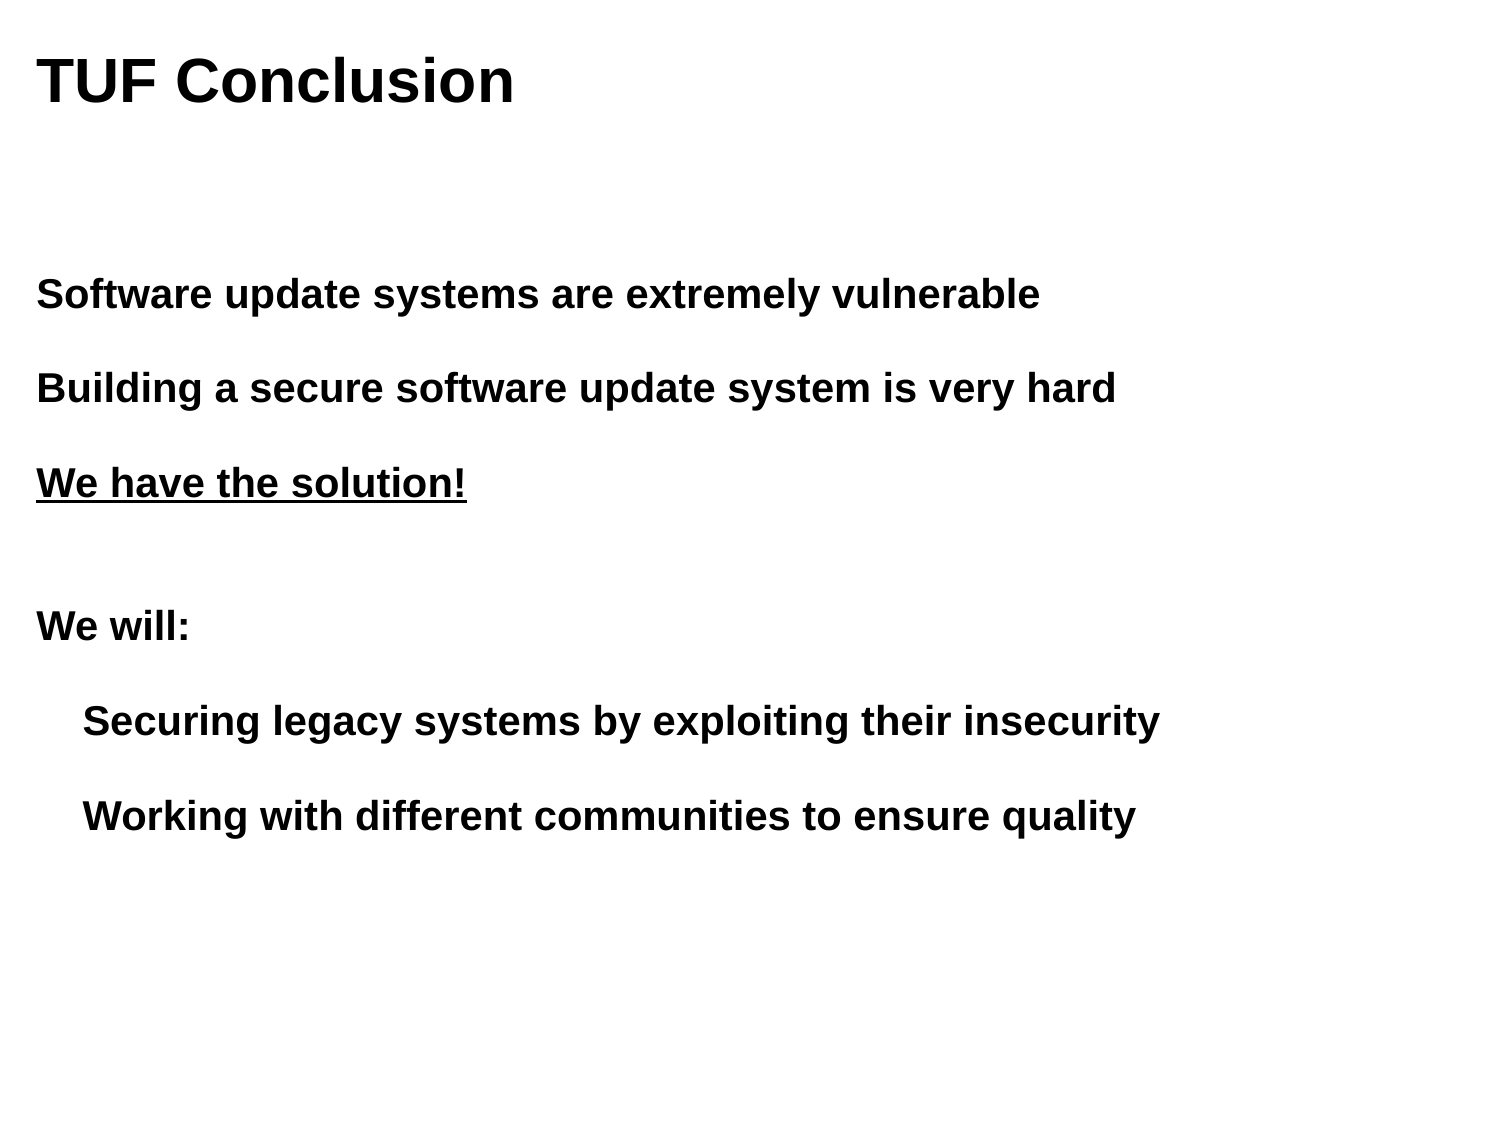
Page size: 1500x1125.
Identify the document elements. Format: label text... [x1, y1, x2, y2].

list Software update systems are extremely vulnerable Building a secure software update system is very hard We have the solution! We will: Securing legacy systems by exploiting their insecurity Working with different communities to ensure quality [36, 270, 1464, 1080]
title TUF Conclusion [36, 45, 1464, 180]
